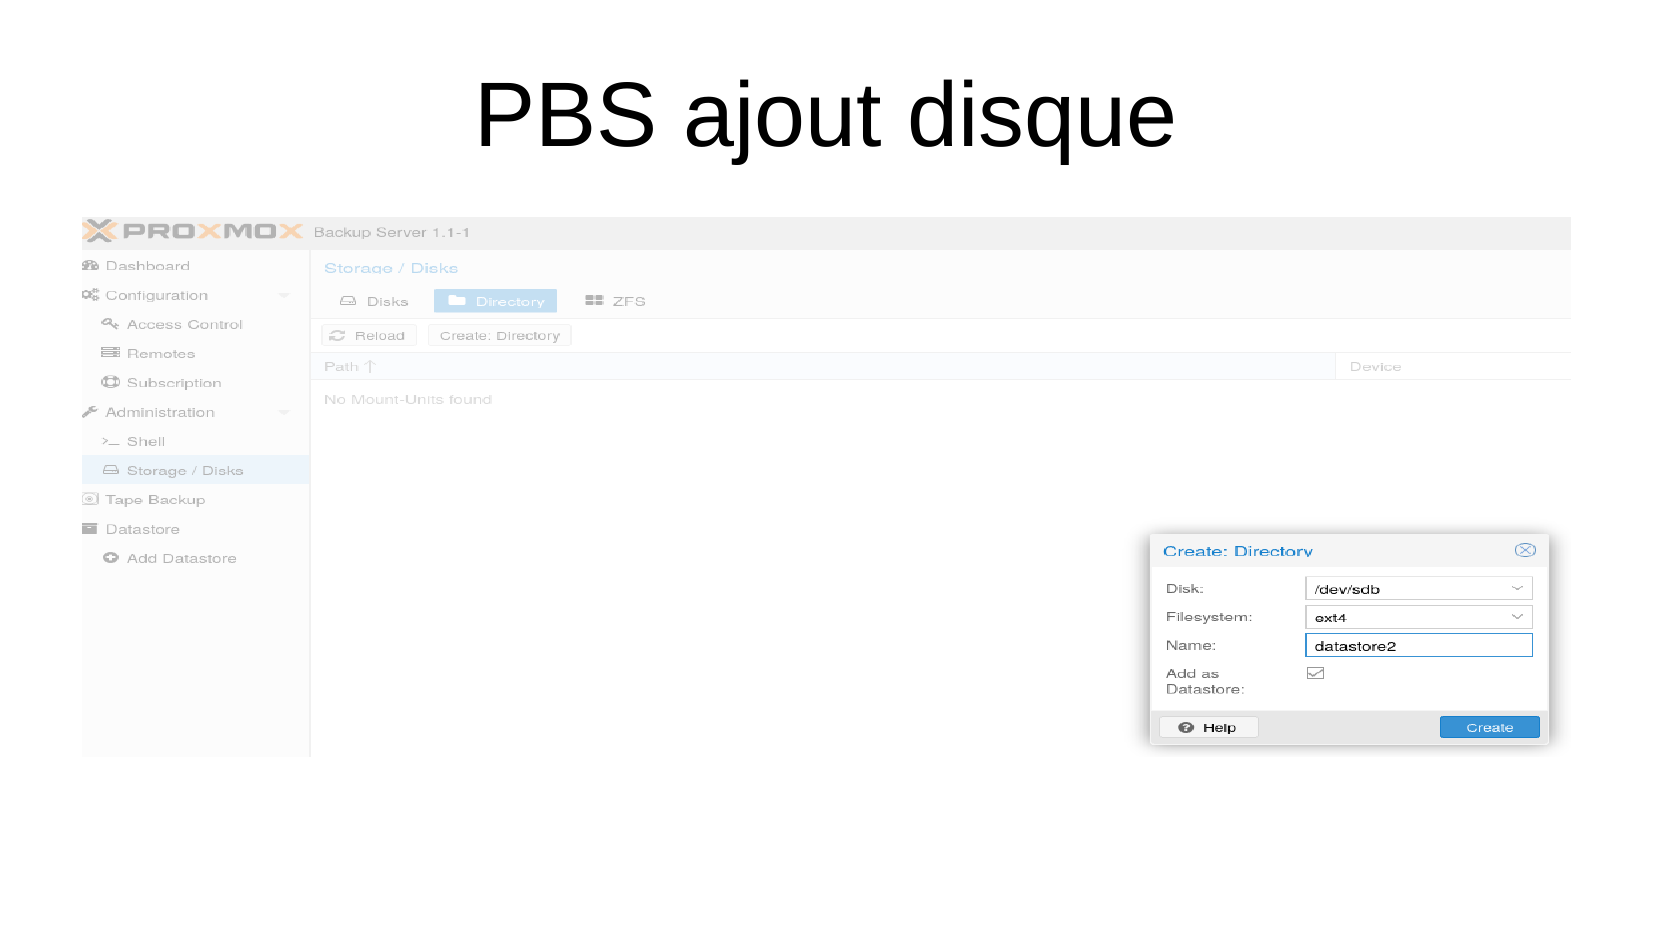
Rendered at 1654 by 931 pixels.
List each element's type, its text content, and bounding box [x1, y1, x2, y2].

picture [82, 217, 1571, 758]
title PBS ajout disque [82, 37, 1571, 193]
